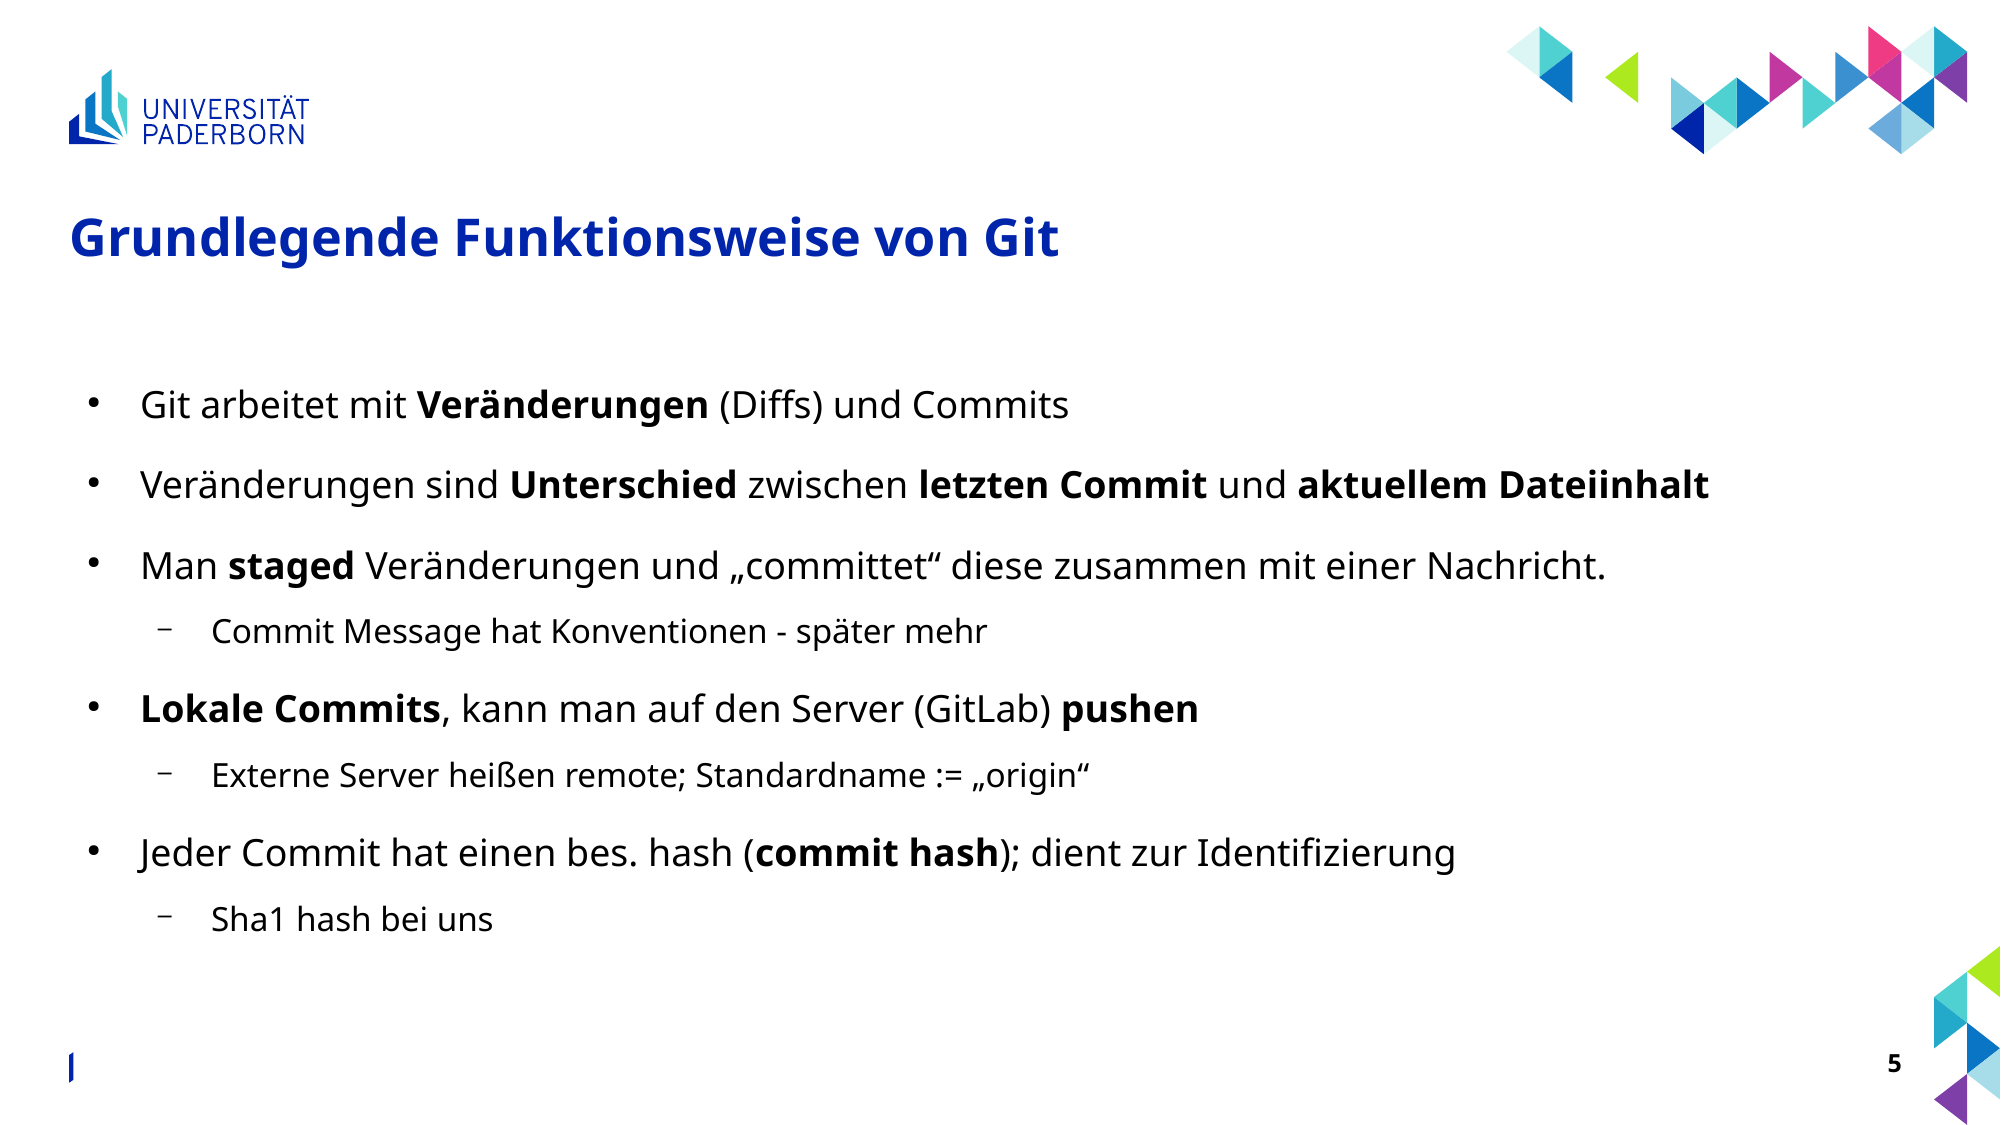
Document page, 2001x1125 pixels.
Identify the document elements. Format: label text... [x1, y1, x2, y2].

title Grundlegende Funktionsweise von Git [69, 204, 1931, 347]
list Git arbeitet mit Veränderungen (Diffs) und Commits Veränderungen sind Unterschied zwischen letzten Commit und aktuellem Dateiinhalt Man staged Veränderungen und „committet“ diese zusammen mit einer Nachricht. Commit Message hat Konventionen - später mehr Lokale Commits, kann man auf den Server (GitLab) pushen Externe Server heißen remote; Standardname := „origin“ Jeder Commit hat einen bes. hash (commit hash); dient zur Identifizierung Sha1 hash bei uns [69, 375, 1931, 1001]
